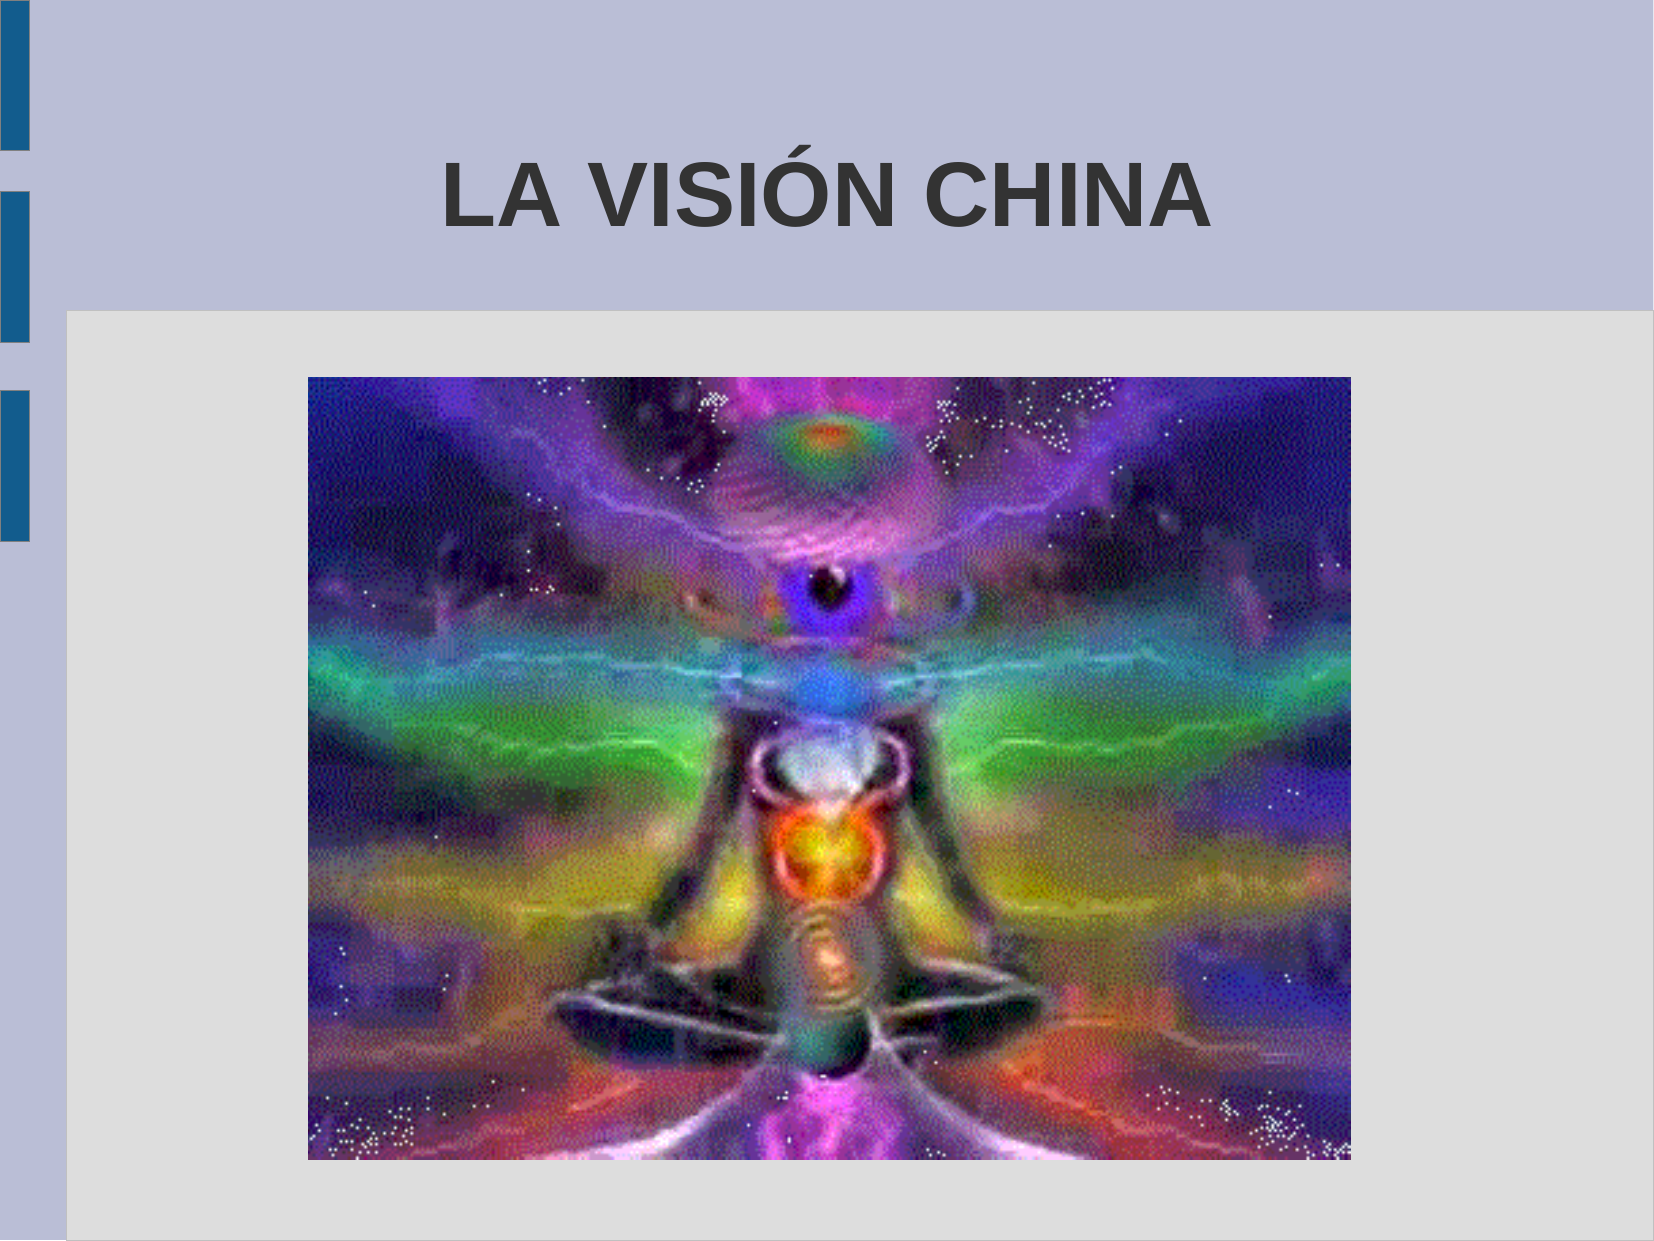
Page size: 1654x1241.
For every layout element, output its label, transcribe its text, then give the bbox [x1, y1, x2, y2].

title LA VISIÓN CHINA [121, 91, 1534, 299]
picture [308, 377, 1351, 1160]
